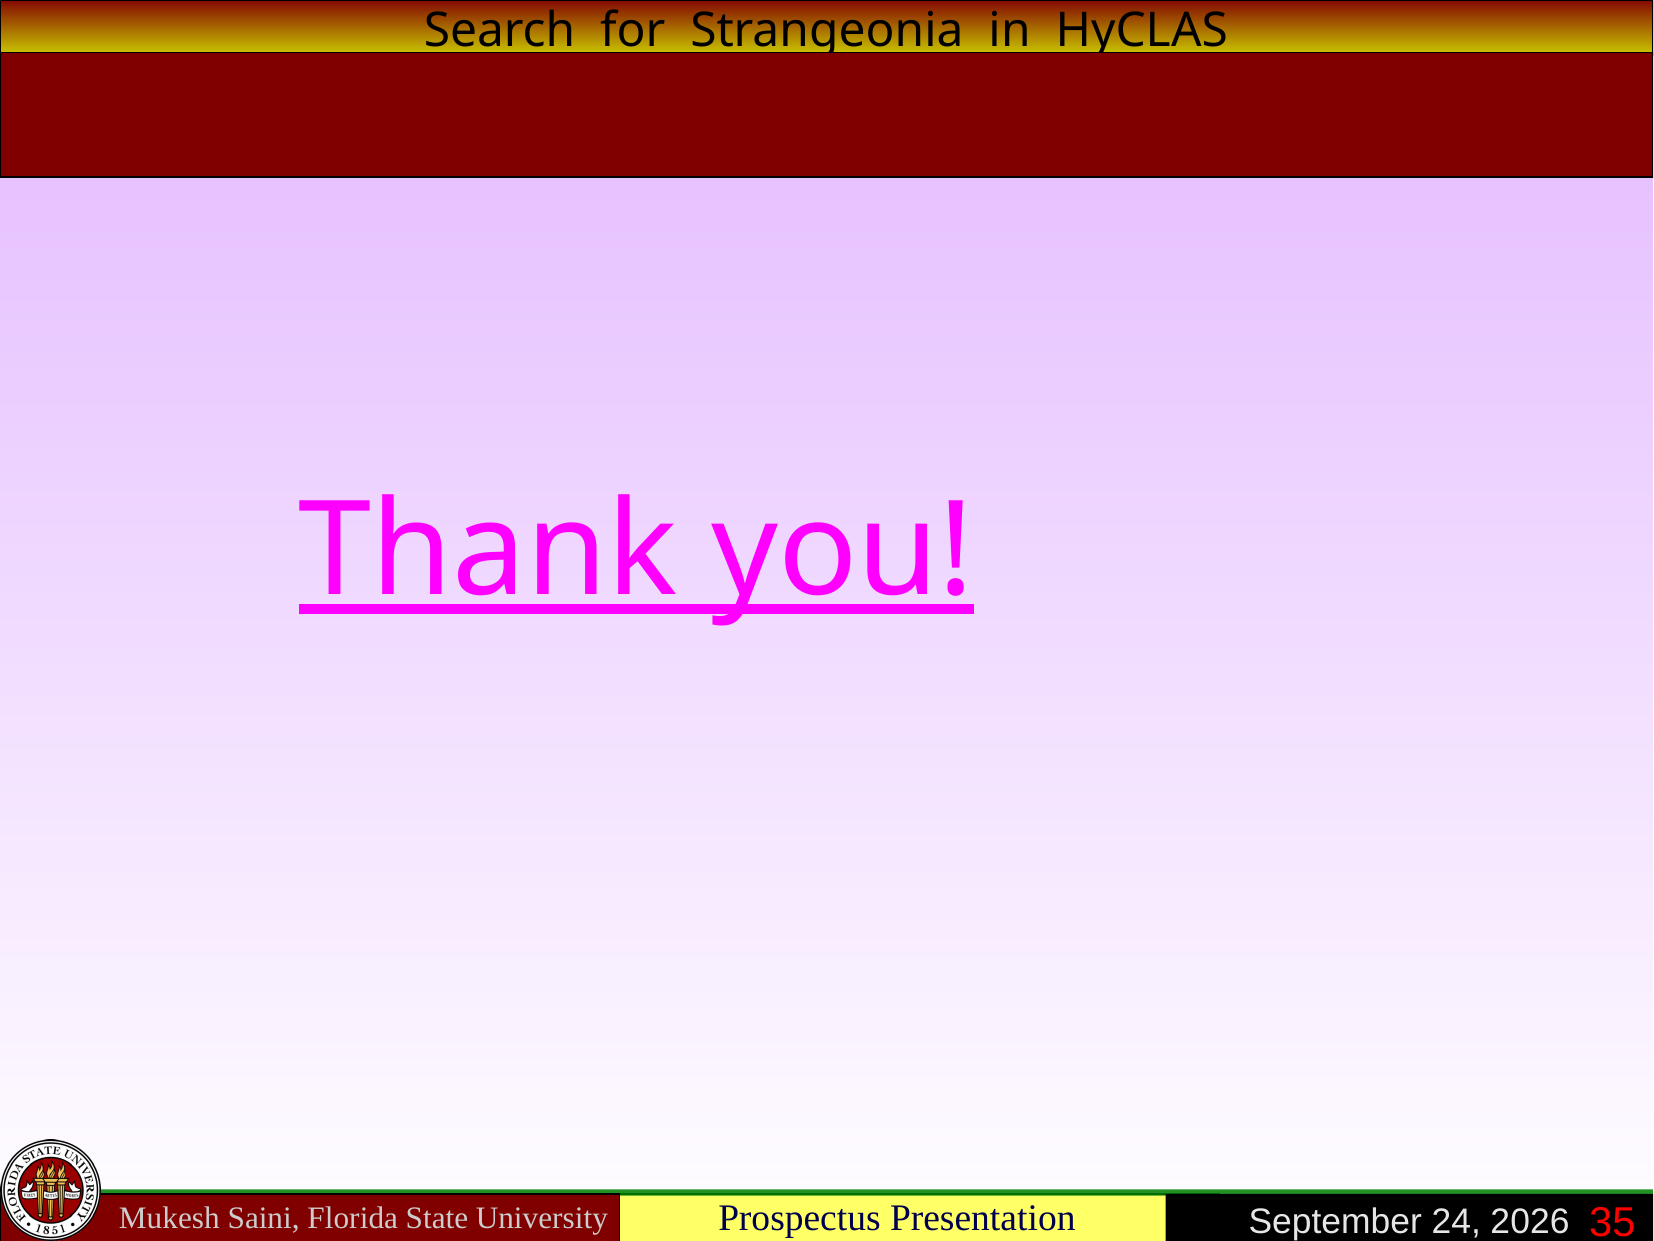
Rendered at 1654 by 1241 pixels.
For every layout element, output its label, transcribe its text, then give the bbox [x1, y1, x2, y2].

text_box Thank you! [283, 446, 1370, 794]
picture [0, 1139, 101, 1241]
